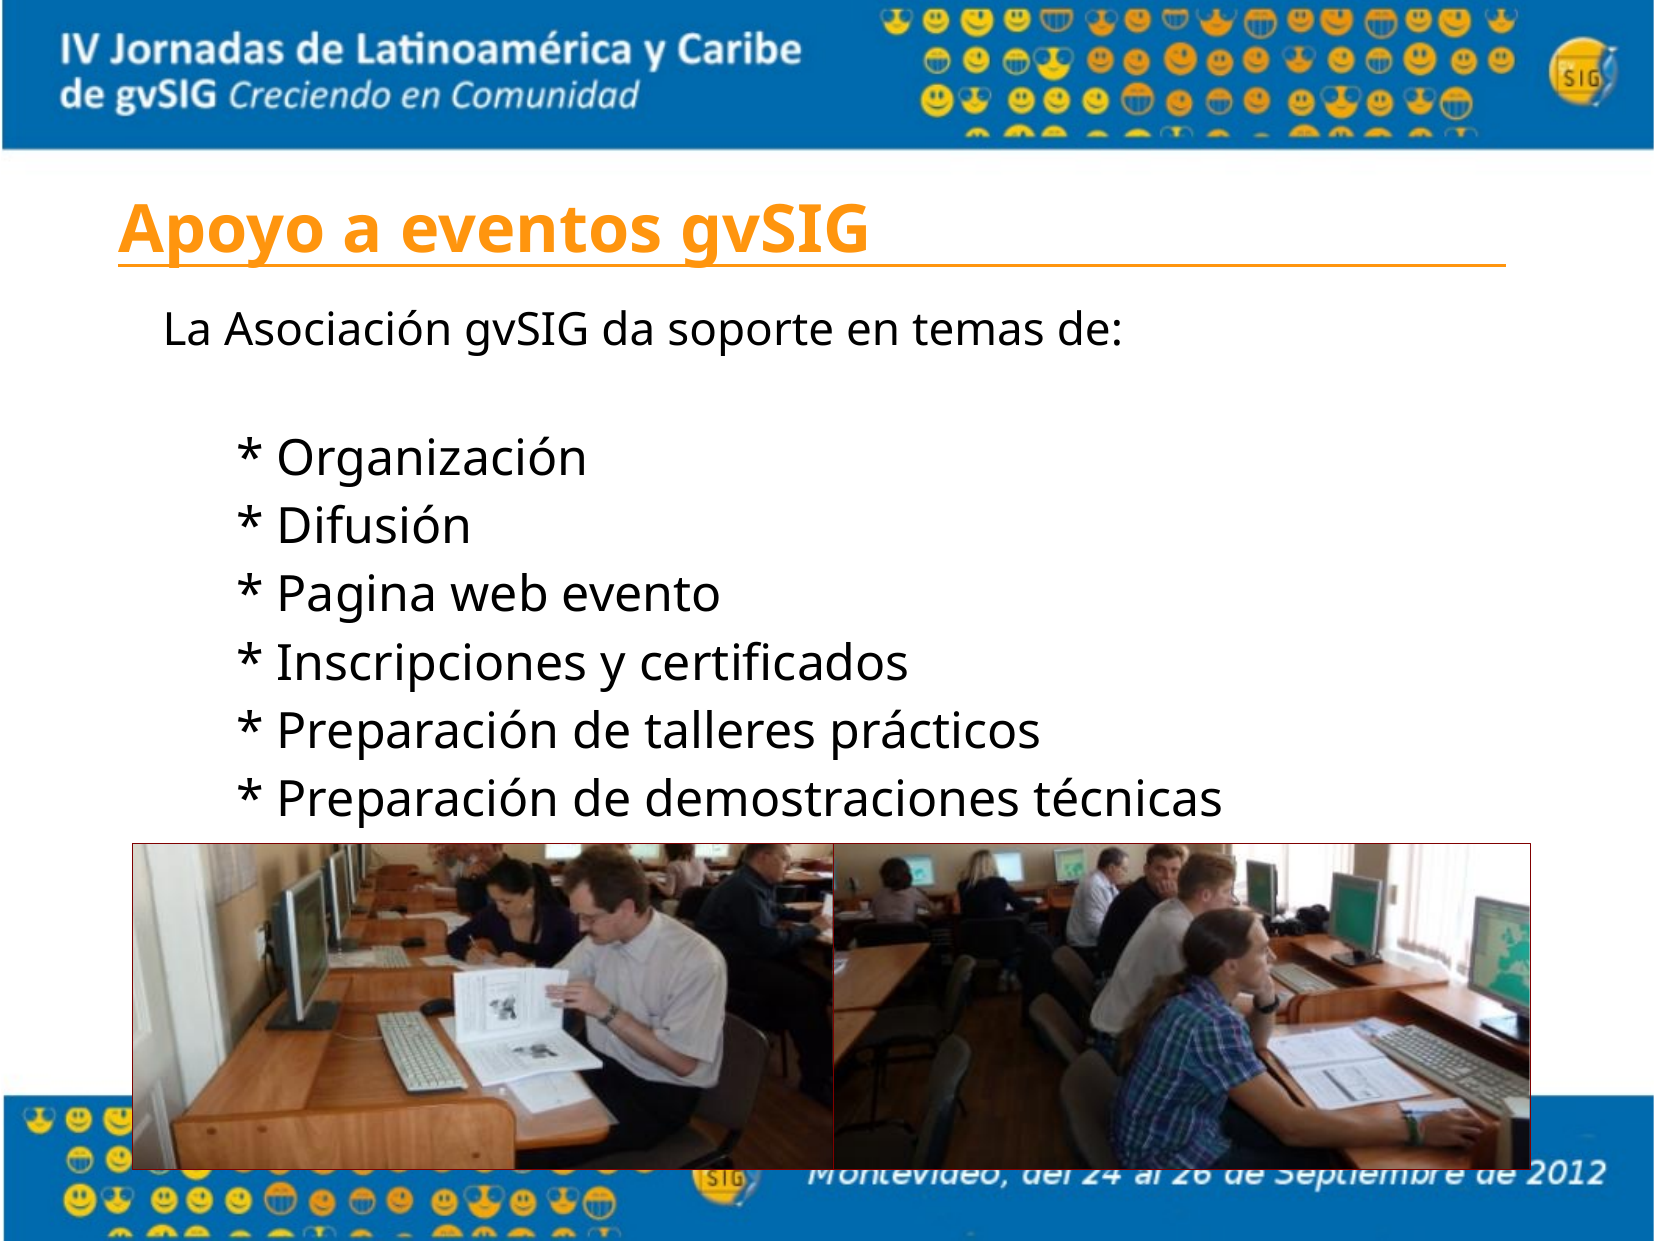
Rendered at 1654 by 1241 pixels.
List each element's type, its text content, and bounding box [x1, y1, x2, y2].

title Apoyo a eventos gvSIG [118, 187, 1607, 266]
text_box La Asociación gvSIG da soporte en temas de: * Organización * Difusión * Pagina web evento * Inscripciones y certificados * Preparación de talleres prácticos * Preparación de demostraciones técnicas * Participación directa del equipo gvSIG [0, 289, 1625, 819]
picture [1, 0, 1654, 1241]
